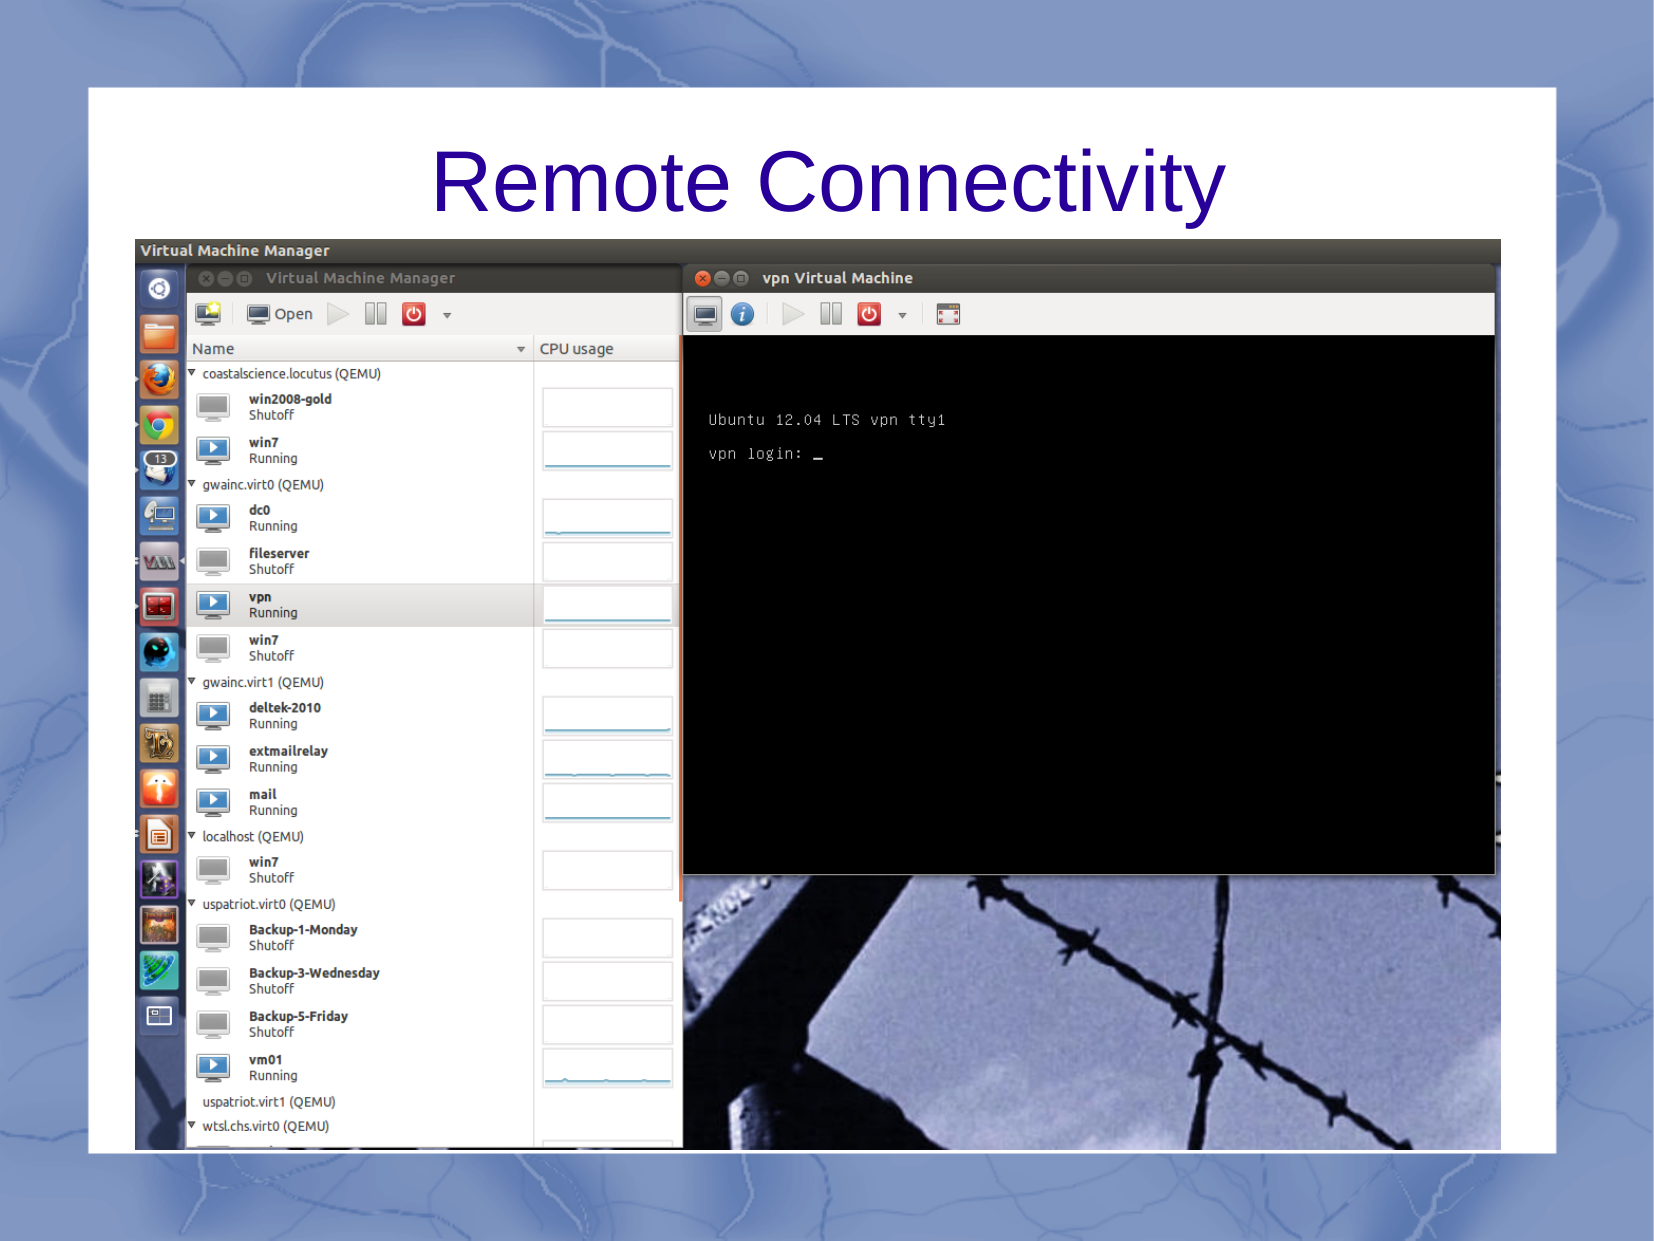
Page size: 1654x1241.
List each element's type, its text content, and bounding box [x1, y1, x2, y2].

title Remote Connectivity [120, 77, 1538, 286]
picture [0, 0, 1654, 1241]
